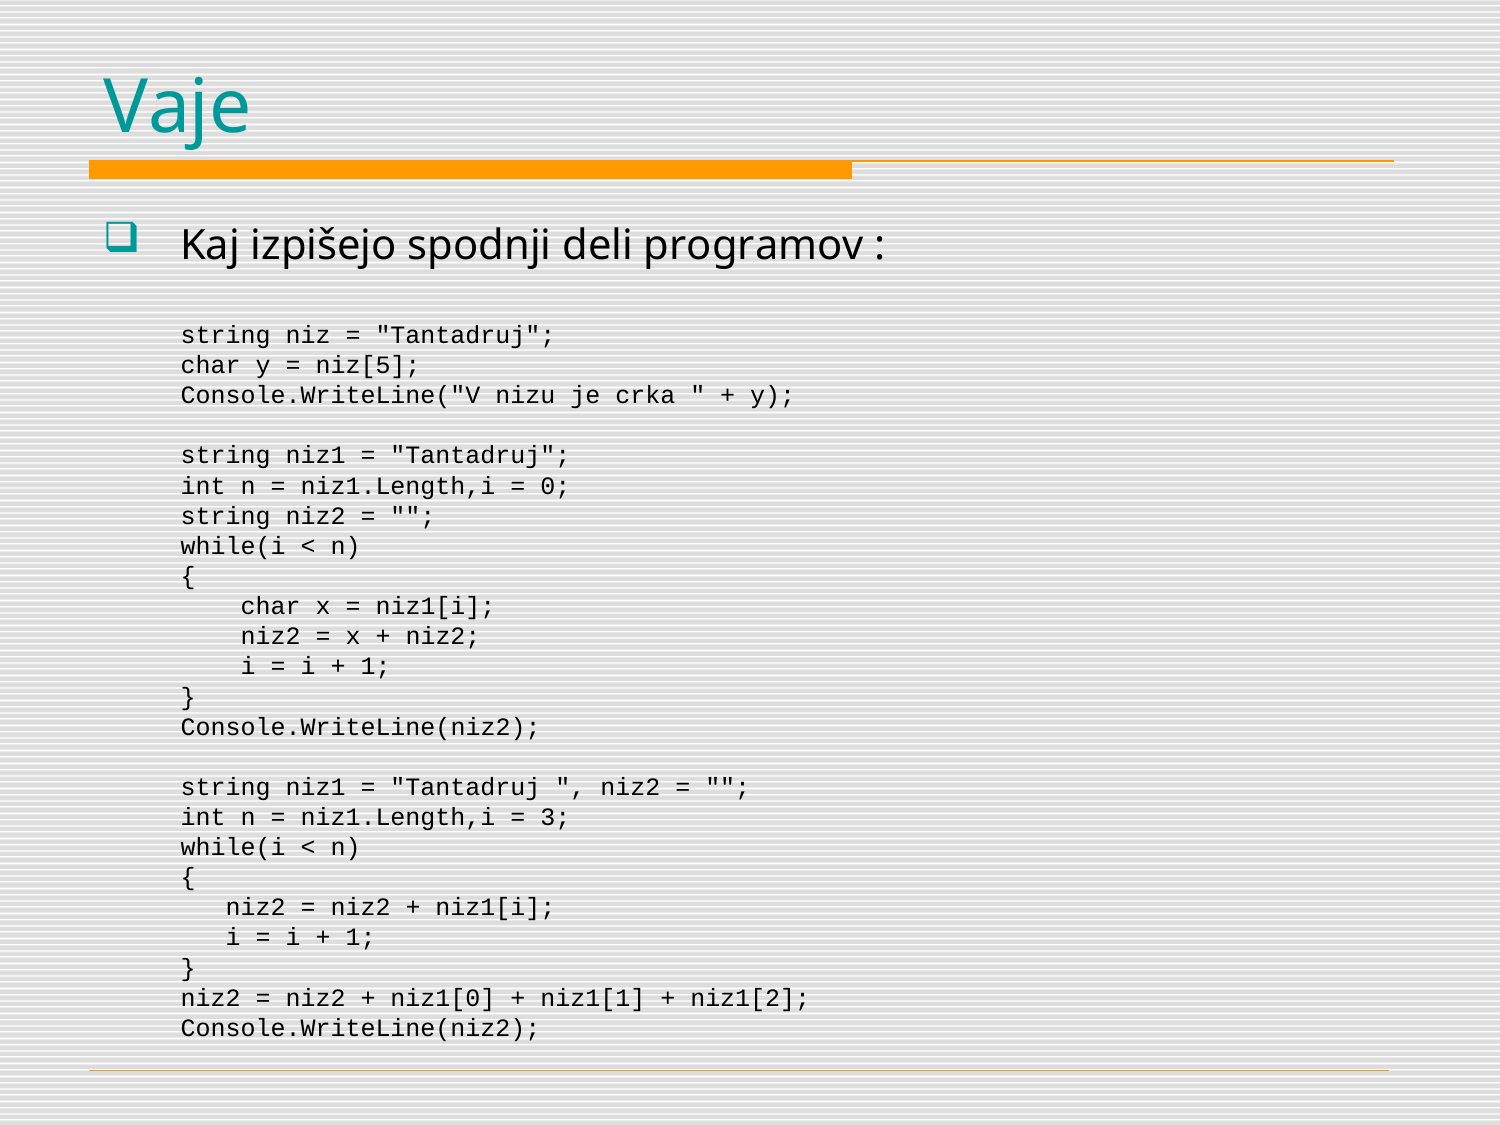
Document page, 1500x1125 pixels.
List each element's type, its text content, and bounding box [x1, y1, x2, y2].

picture [0, 0, 1500, 1125]
list Kaj izpišejo spodnji deli programov : string niz = "Tantadruj"; char y = niz[5]; Console.WriteLine("V nizu je crka " + y); string niz1 = "Tantadruj"; int n = niz1.Length,i = 0; string niz2 = ""; while(i < n) { char x = niz1[i]; niz2 = x + niz2; i = i + 1; } Console.WriteLine(niz2); string niz1 = "Tantadruj ", niz2 = ""; int n = niz1.Length,i = 3; while(i < n) { niz2 = niz2 + niz1[i]; i = i + 1; } niz2 = niz2 + niz1[0] + niz1[1] + niz1[2]; Console.WriteLine(niz2); [88, 220, 1401, 1059]
title Vaje [88, 42, 1401, 155]
